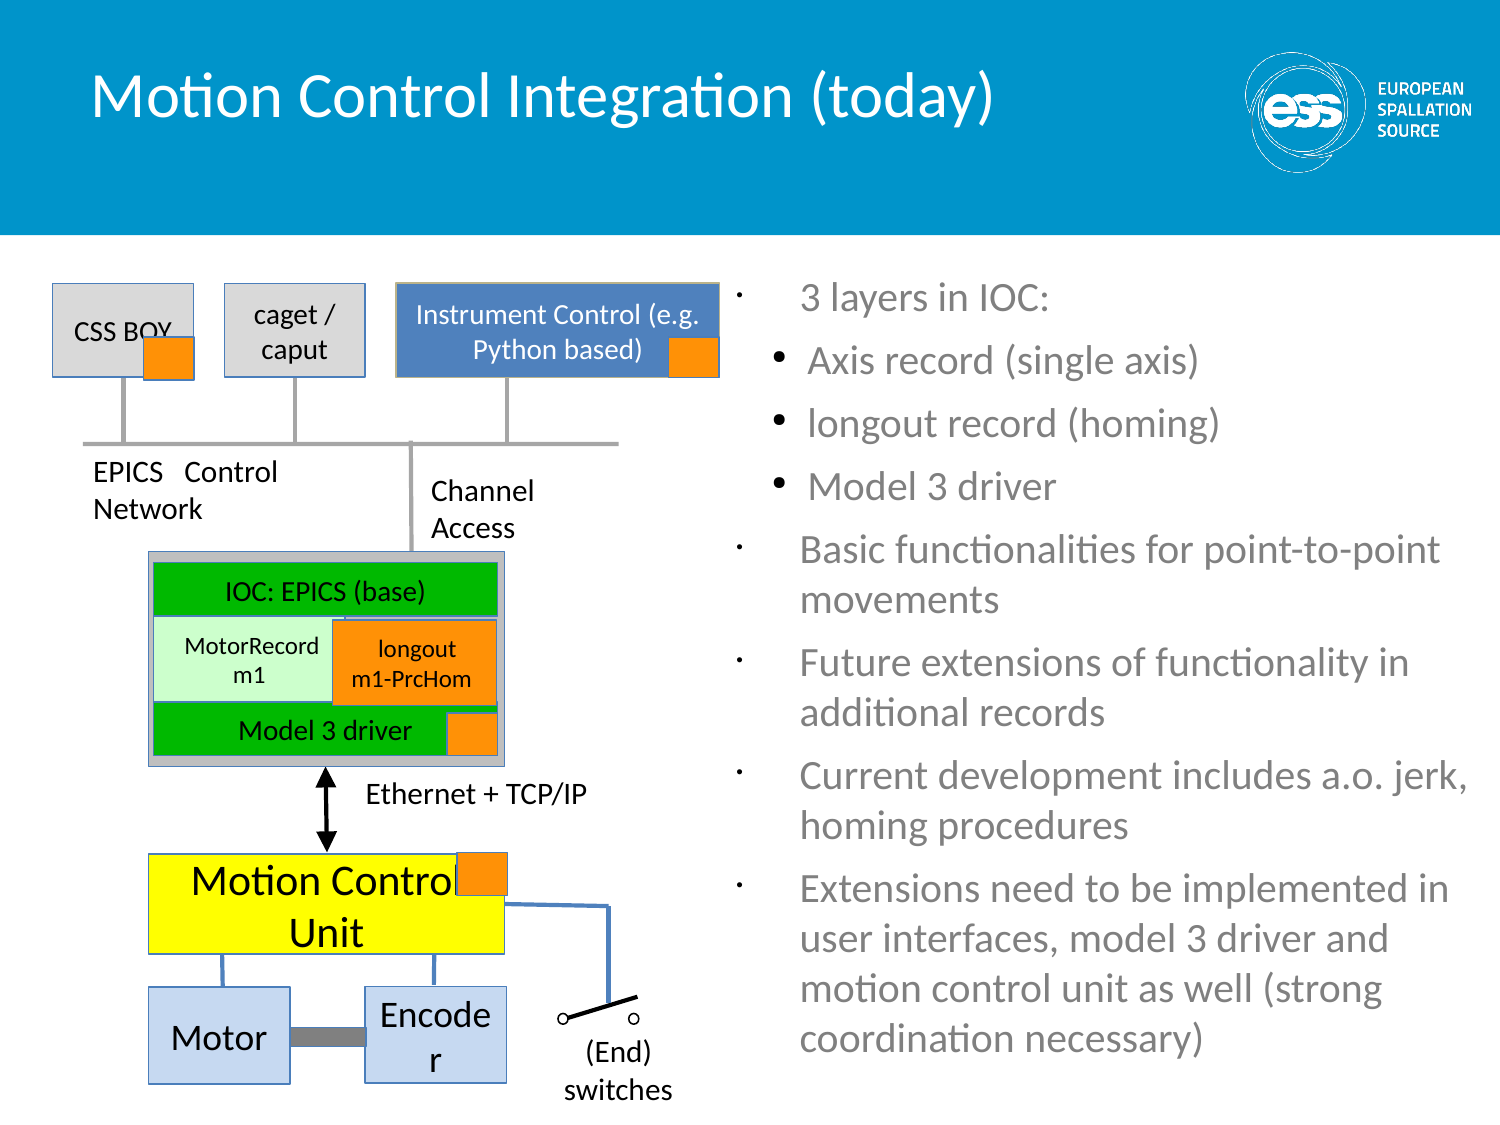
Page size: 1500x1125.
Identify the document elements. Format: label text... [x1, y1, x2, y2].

picture [1436, 104, 1444, 115]
text_box 3 layers in IOC: Axis record (single axis) longout record (homing) Model 3 driver Basic functionalities for point-to-point movements Future extensions of functionality in additional records Current development includes a.o. jerk, homing procedures Extensions need to be implemented in user interfaces, model 3 driver and motion control unit as well (strong coordination necessary) [719, 261, 1500, 1078]
picture [1443, 86, 1450, 93]
picture [1418, 104, 1423, 115]
text_box CSS BOY [143, 324, 155, 336]
text_box [628, 1013, 639, 1025]
text_box CSS BOY [52, 283, 194, 377]
text_box [290, 1027, 367, 1047]
text_box (End) switches [527, 1024, 710, 1114]
text_box caget / caput [224, 283, 366, 377]
text_box Ethernet + TCP/IP [345, 766, 615, 819]
text_box Encoder [364, 986, 507, 1083]
text_box Model 3 driver [153, 702, 498, 756]
title Motion Control Integration (today) [75, 45, 1247, 248]
text_box IOC: EPICS (base) [153, 562, 498, 617]
picture [1423, 83, 1430, 94]
text_box EPICS Control Network [78, 443, 372, 534]
text_box Motion Control Unit [148, 853, 505, 955]
picture [1400, 83, 1407, 94]
text_box Channel Access [416, 462, 609, 553]
text_box [557, 1013, 569, 1025]
picture [1379, 83, 1385, 94]
picture [1432, 125, 1438, 136]
picture [1454, 83, 1458, 94]
text_box Instrument Control (e.g. Python based) [396, 283, 719, 378]
picture [1264, 94, 1342, 127]
picture [1398, 109, 1406, 115]
text_box MotorRecord m1 [153, 616, 345, 702]
text_box [456, 852, 508, 896]
text_box [143, 336, 195, 380]
picture [1389, 104, 1393, 115]
text_box [668, 336, 719, 378]
picture [1422, 125, 1428, 134]
text_box longout m1-PrcHom [332, 619, 497, 706]
picture [1409, 104, 1415, 115]
text_box [148, 551, 505, 767]
text_box Motor [148, 987, 290, 1084]
